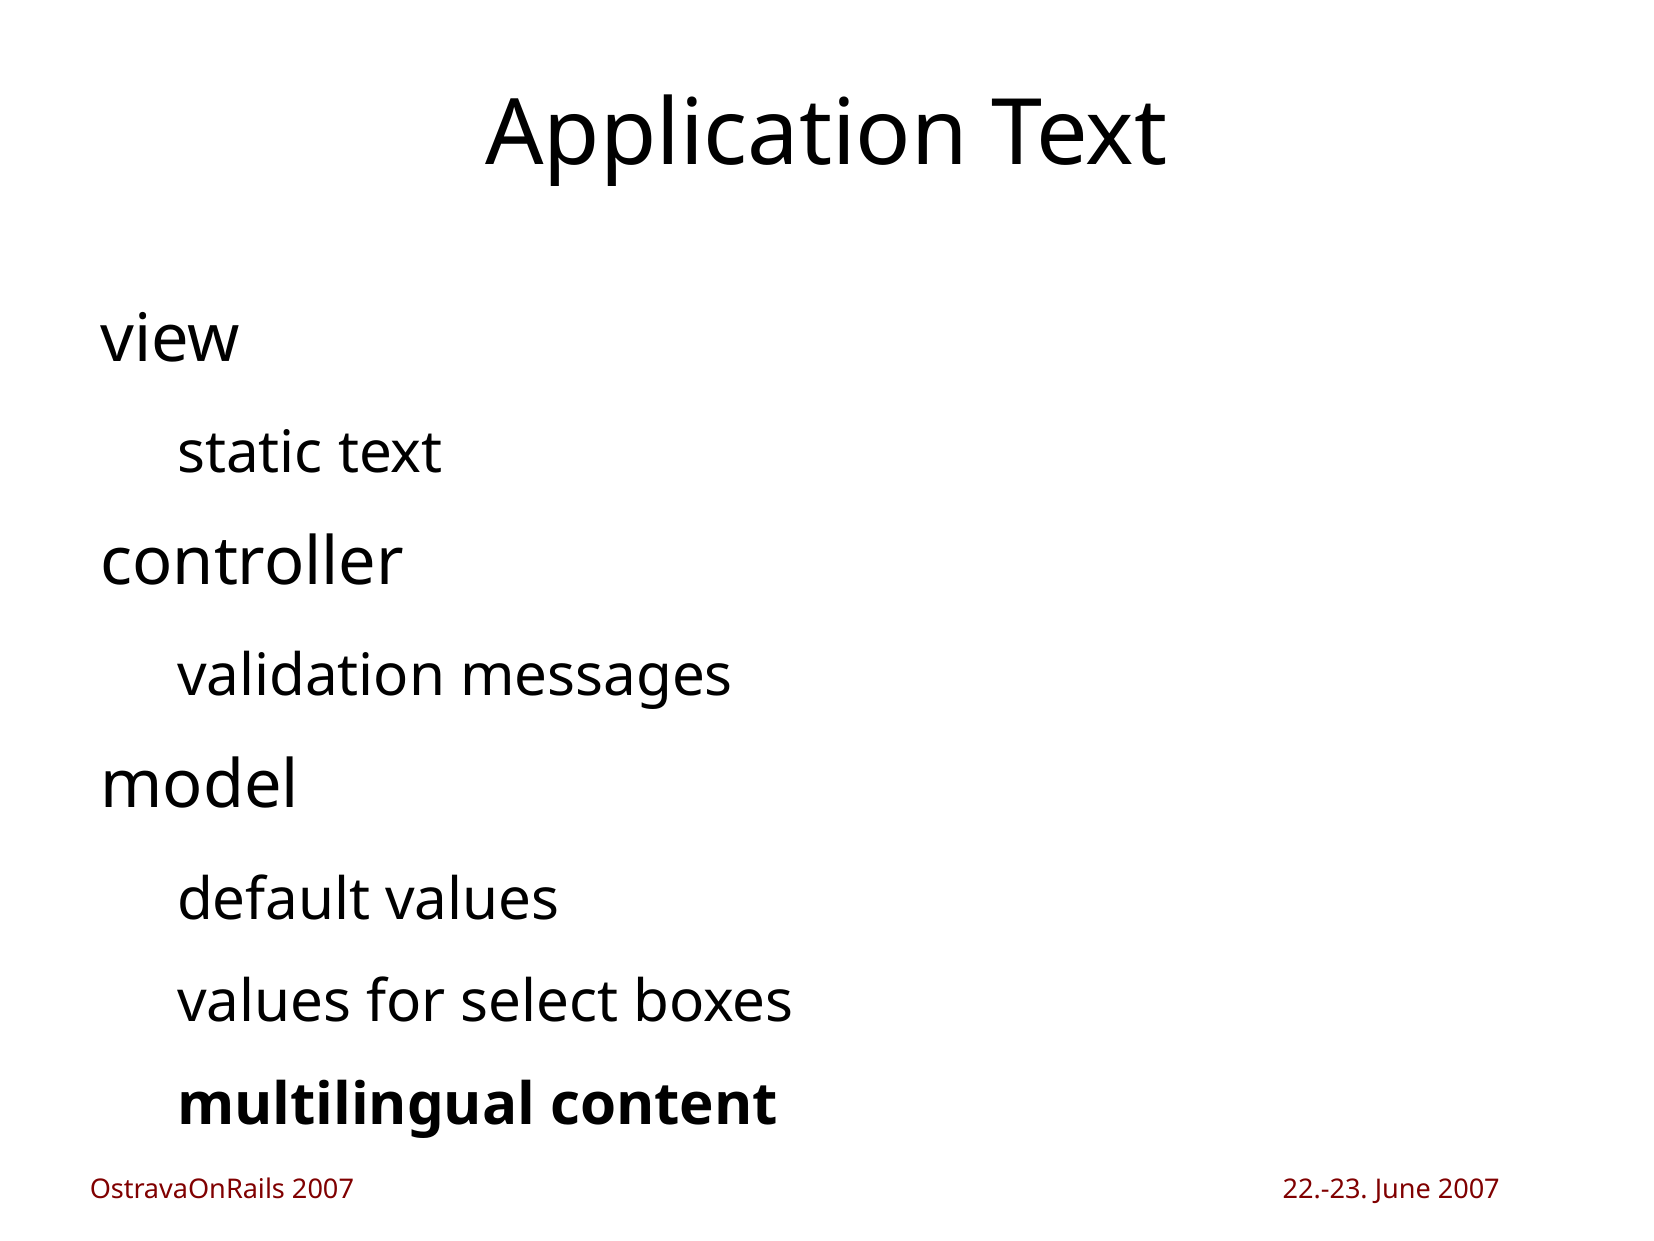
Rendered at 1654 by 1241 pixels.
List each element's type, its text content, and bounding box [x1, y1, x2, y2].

title Application Text [82, 25, 1571, 233]
list view static text controller validation messages model default values values for select boxes multilingual content [82, 290, 1571, 1109]
